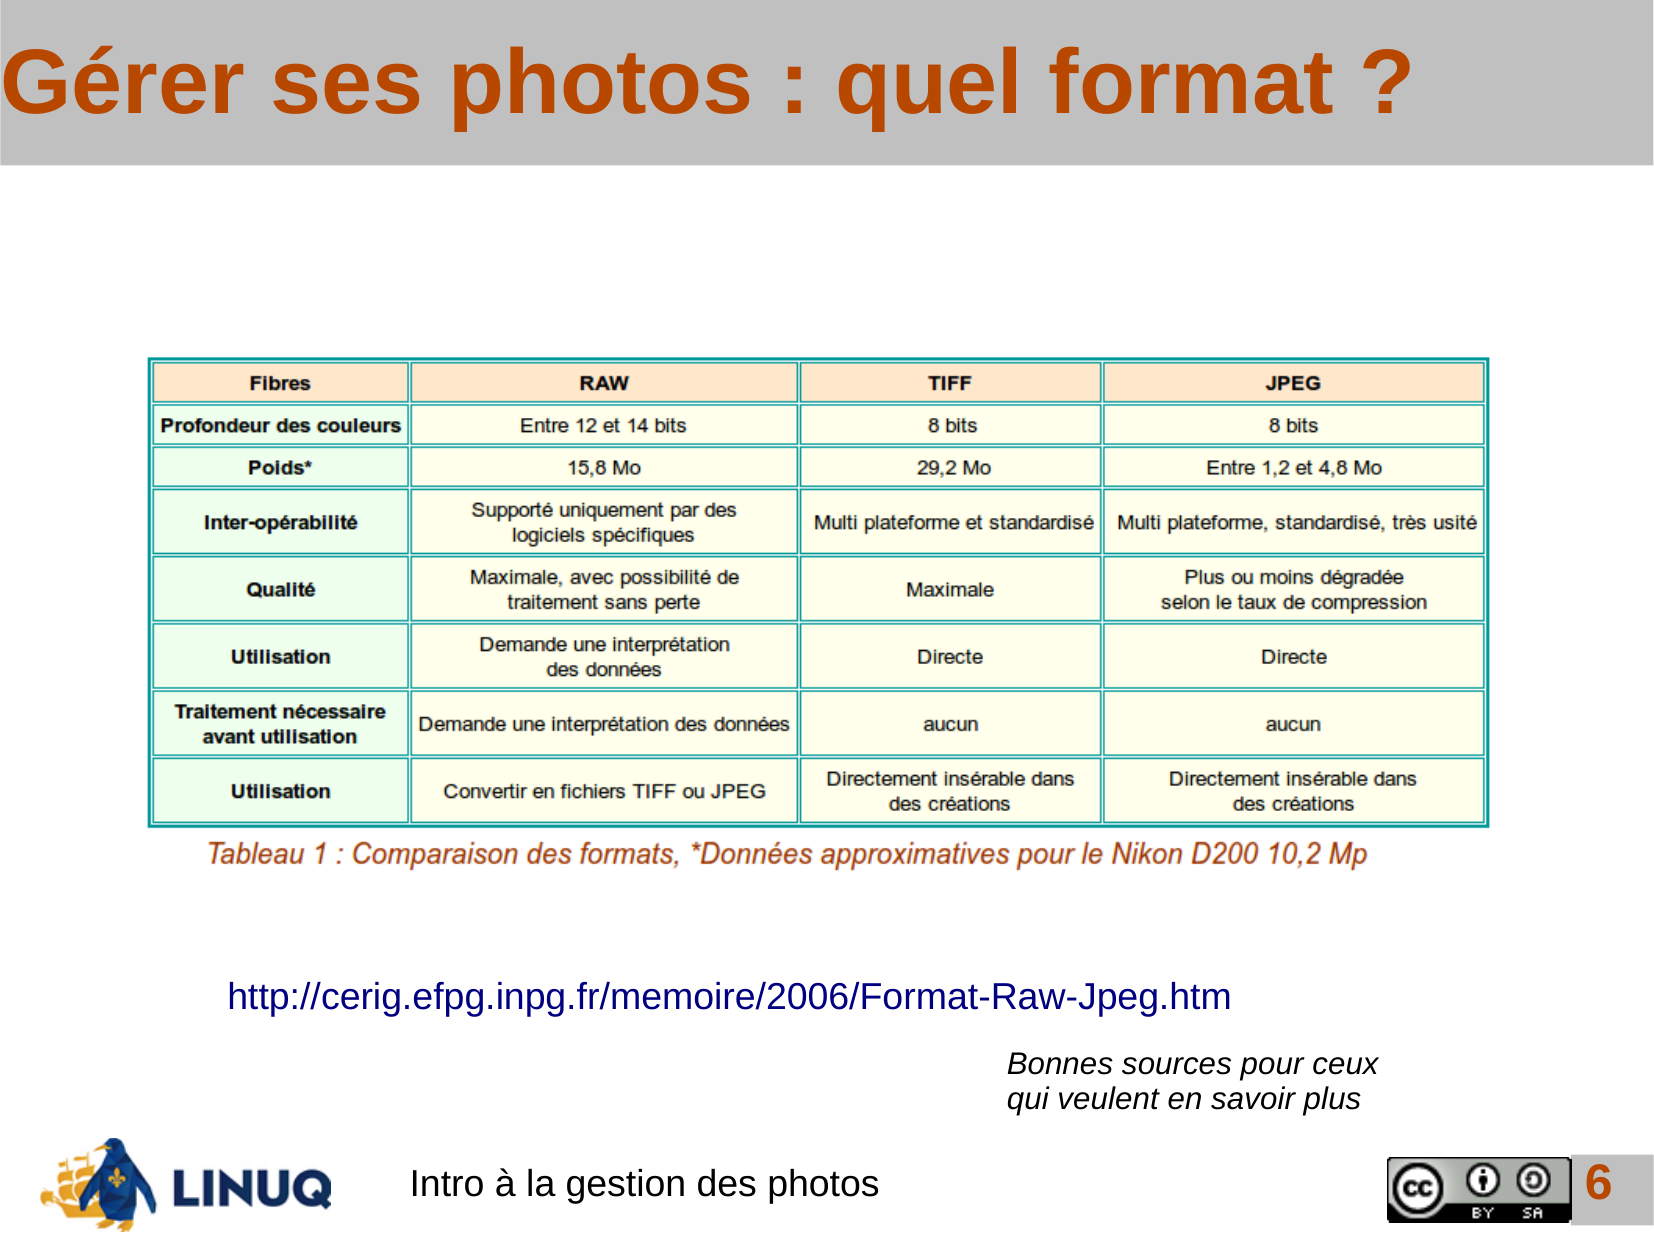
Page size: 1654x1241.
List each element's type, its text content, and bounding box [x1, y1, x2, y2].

picture [98, 331, 1524, 886]
picture [40, 1138, 331, 1232]
picture [1387, 1157, 1572, 1223]
text_box http://cerig.efpg.inpg.fr/memoire/2006/Format-Raw-Jpeg.htm [212, 968, 1299, 1039]
title Gérer ses photos : quel format ? [0, 0, 1654, 166]
text_box Bonnes sources pour ceux qui veulent en savoir plus [992, 1039, 1430, 1127]
